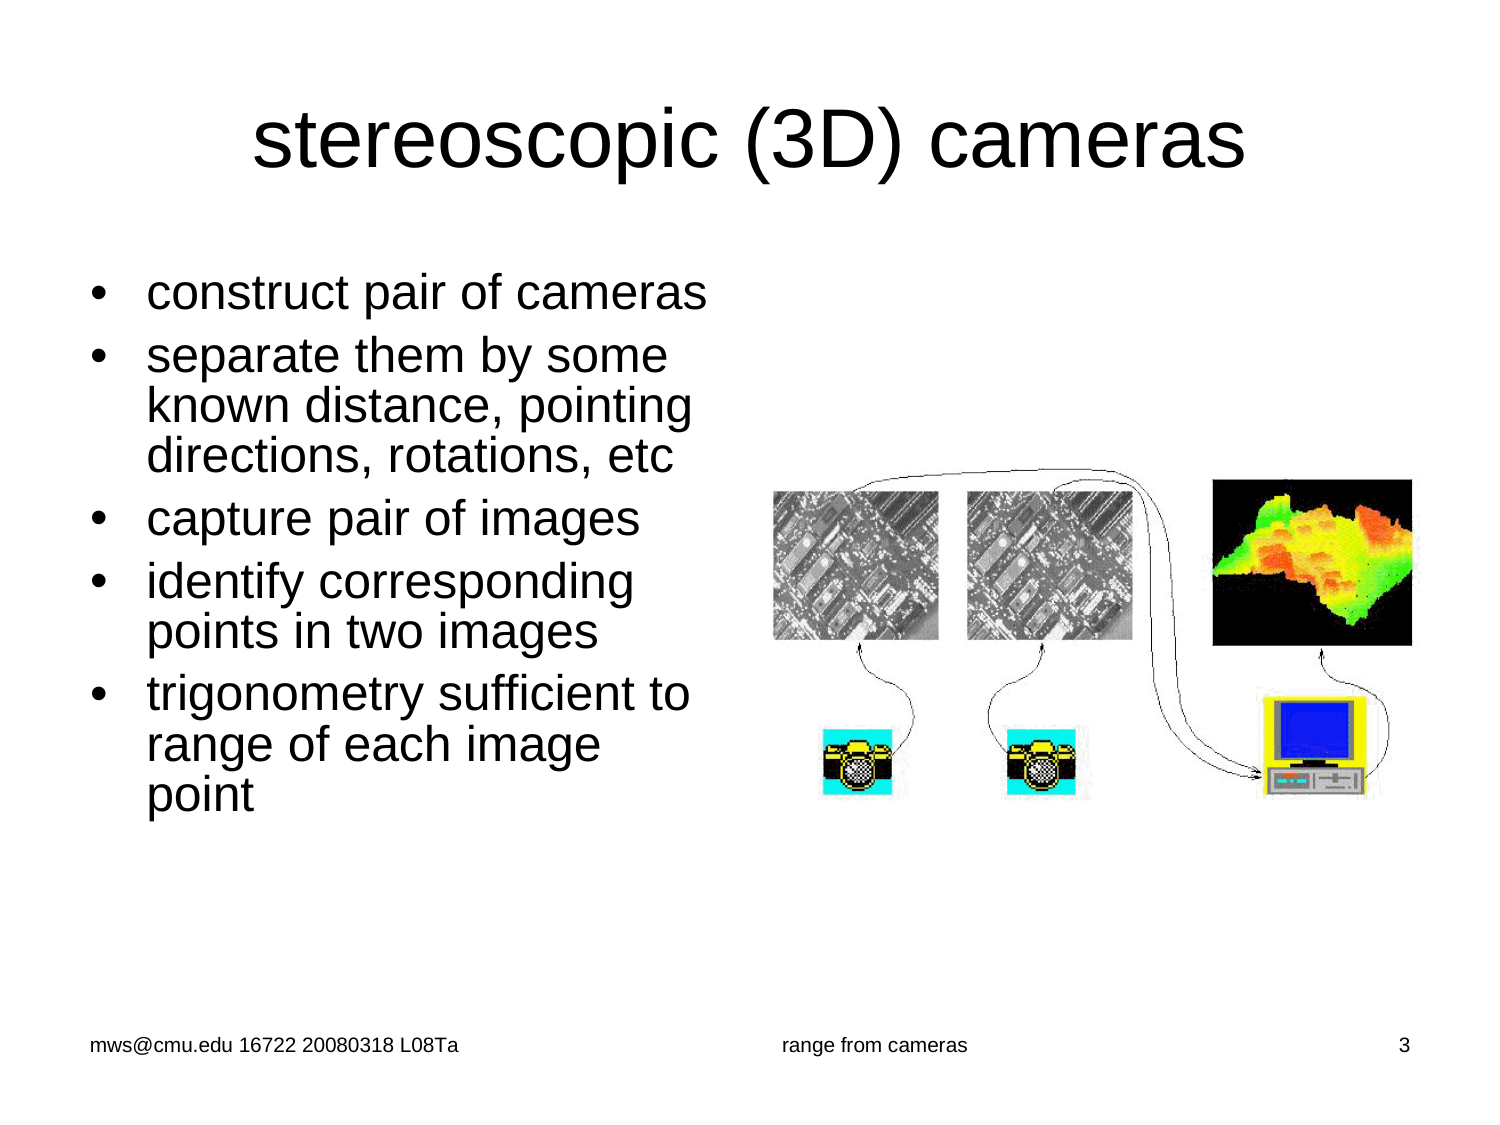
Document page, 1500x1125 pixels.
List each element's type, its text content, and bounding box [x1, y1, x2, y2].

text_box 11 [1187, 1024, 1426, 1103]
text_box mws@cmu.edu 16722 20080318 L08Ta [74, 1024, 563, 1103]
text_box range from cameras [599, 1024, 1150, 1103]
list construct pair of cameras separate them by some known distance, pointing directions, rotations, etc capture pair of images identify corresponding points in two images trigonometry sufficient to range of each image point [74, 262, 737, 1006]
text_box [763, 458, 1426, 809]
title stereoscopic (3D) cameras [75, 45, 1426, 233]
